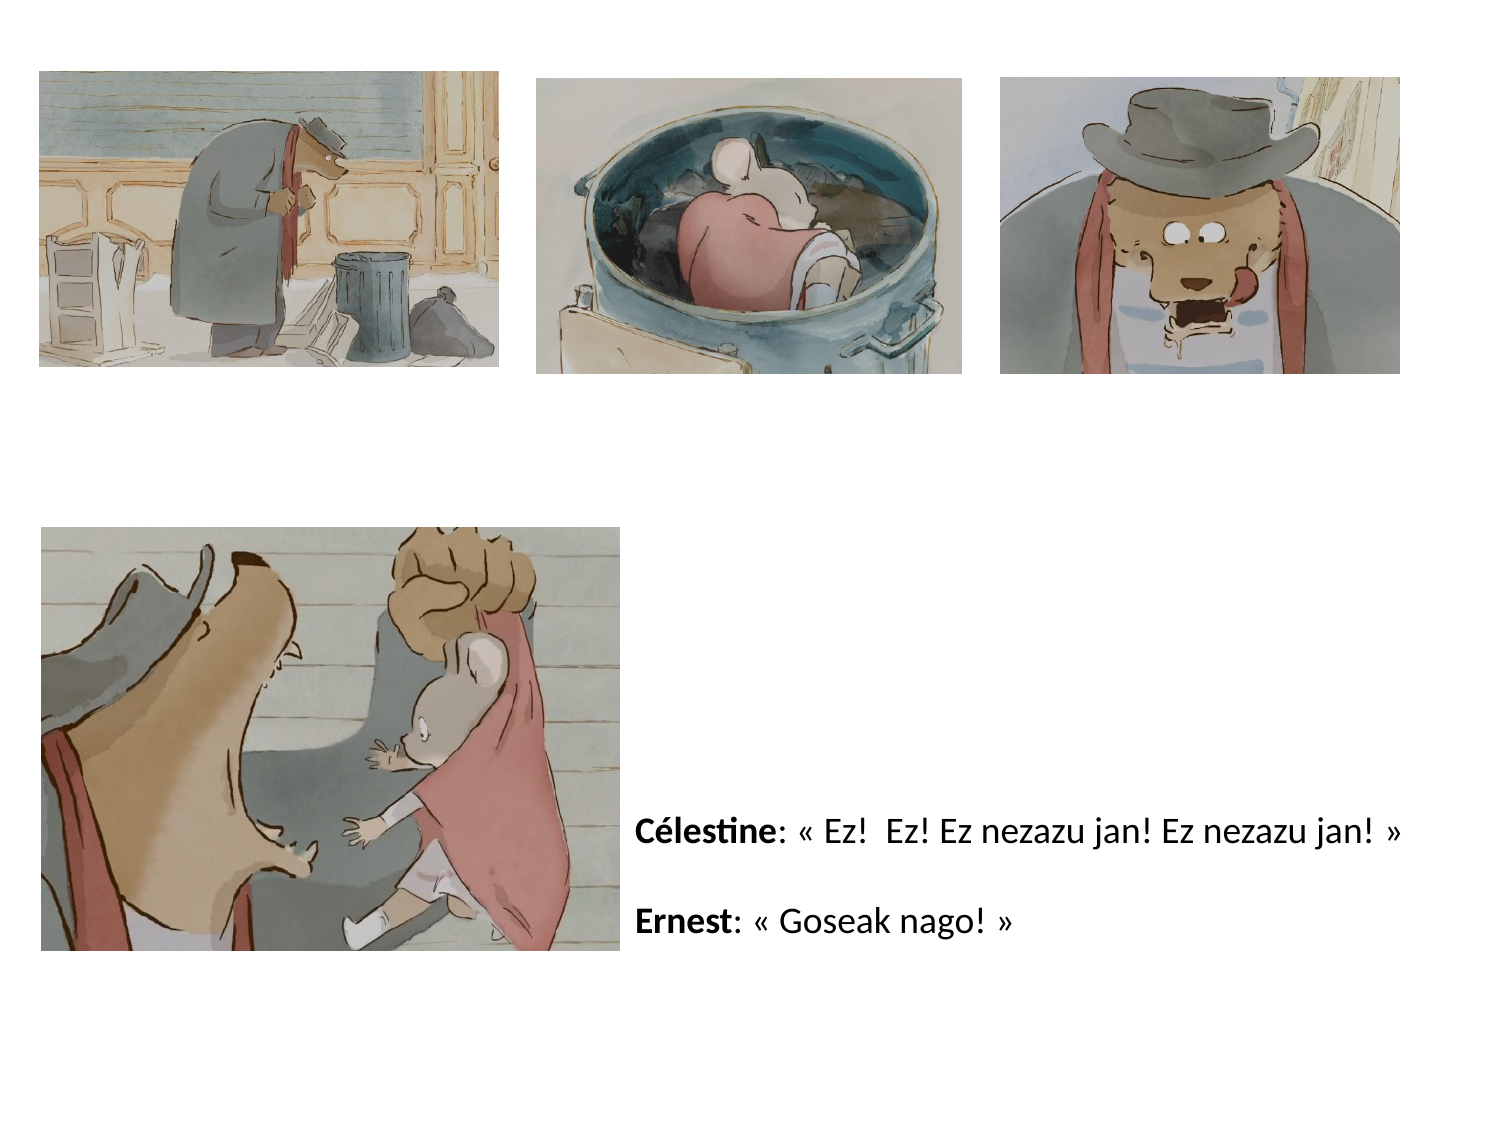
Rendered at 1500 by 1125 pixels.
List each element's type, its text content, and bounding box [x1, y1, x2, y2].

text_box Célestine: « Ez! Ez! Ez nezazu jan! Ez nezazu jan! » Ernest: « Goseak nago! » [619, 798, 1479, 949]
picture [41, 527, 620, 951]
picture [39, 71, 499, 367]
picture [1000, 77, 1400, 374]
picture [536, 78, 962, 374]
